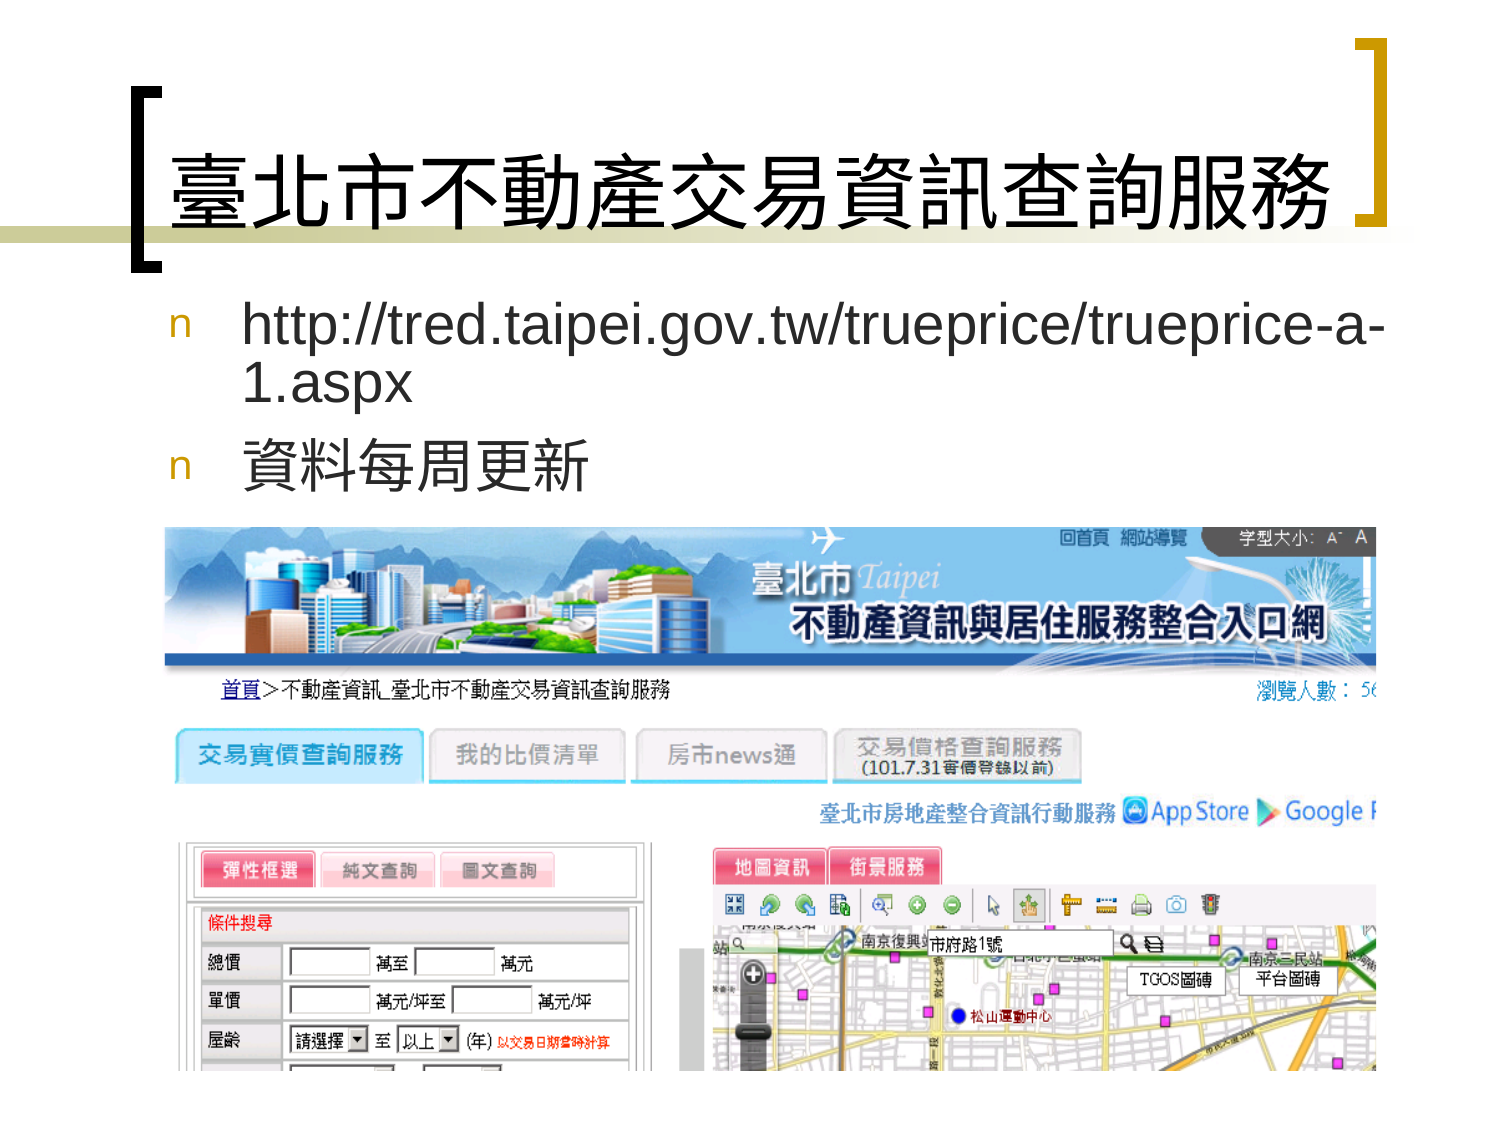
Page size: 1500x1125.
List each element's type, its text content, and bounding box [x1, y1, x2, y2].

list http://tred.taipei.gov.tw/trueprice/trueprice-a-1.aspx 資料每周更新 [152, 278, 1410, 470]
title 臺北市不動產交易資訊查詢服務 [152, 15, 1377, 248]
picture [155, 527, 1377, 1071]
